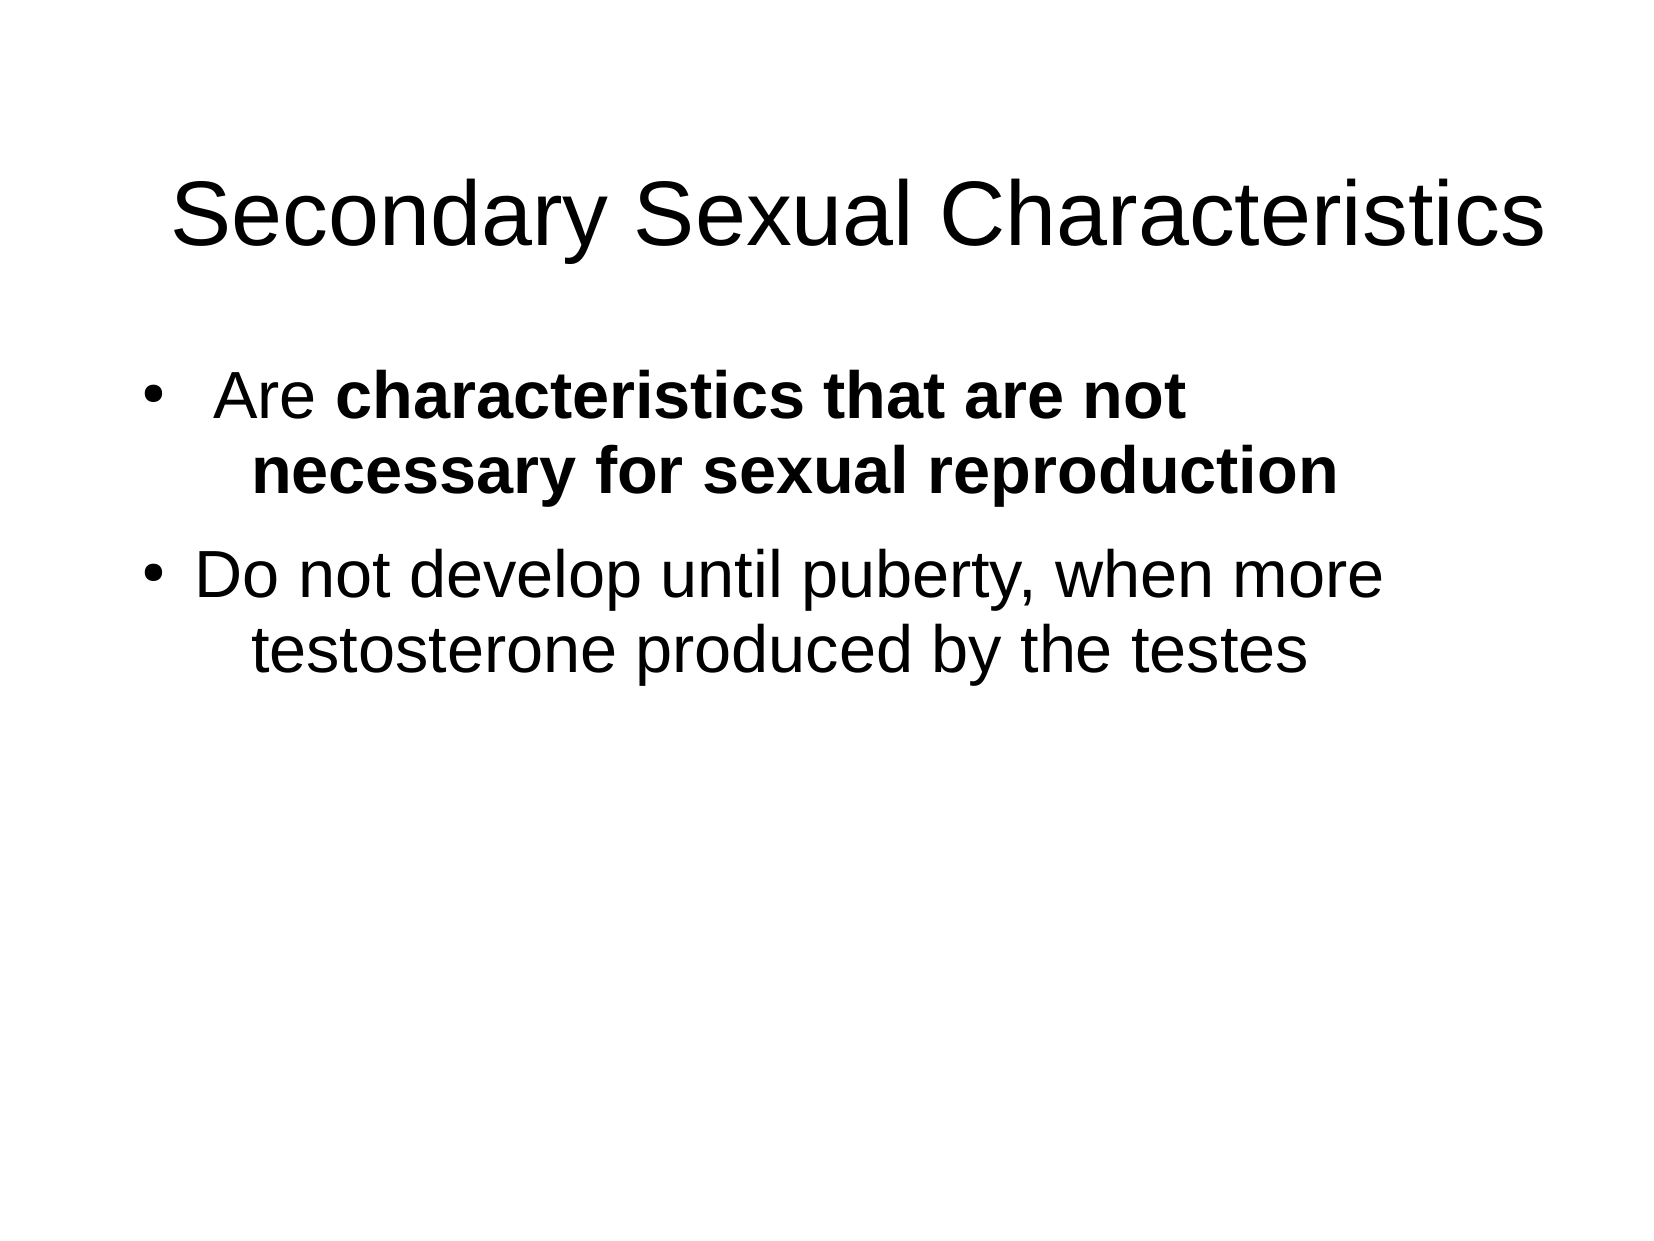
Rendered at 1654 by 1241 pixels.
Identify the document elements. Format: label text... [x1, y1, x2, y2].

list Are characteristics that are not necessary for sexual reproduction Do not develop until puberty, when more testosterone produced by the testes [124, 358, 1530, 1103]
title Secondary Sexual Characteristics [124, 110, 1595, 317]
